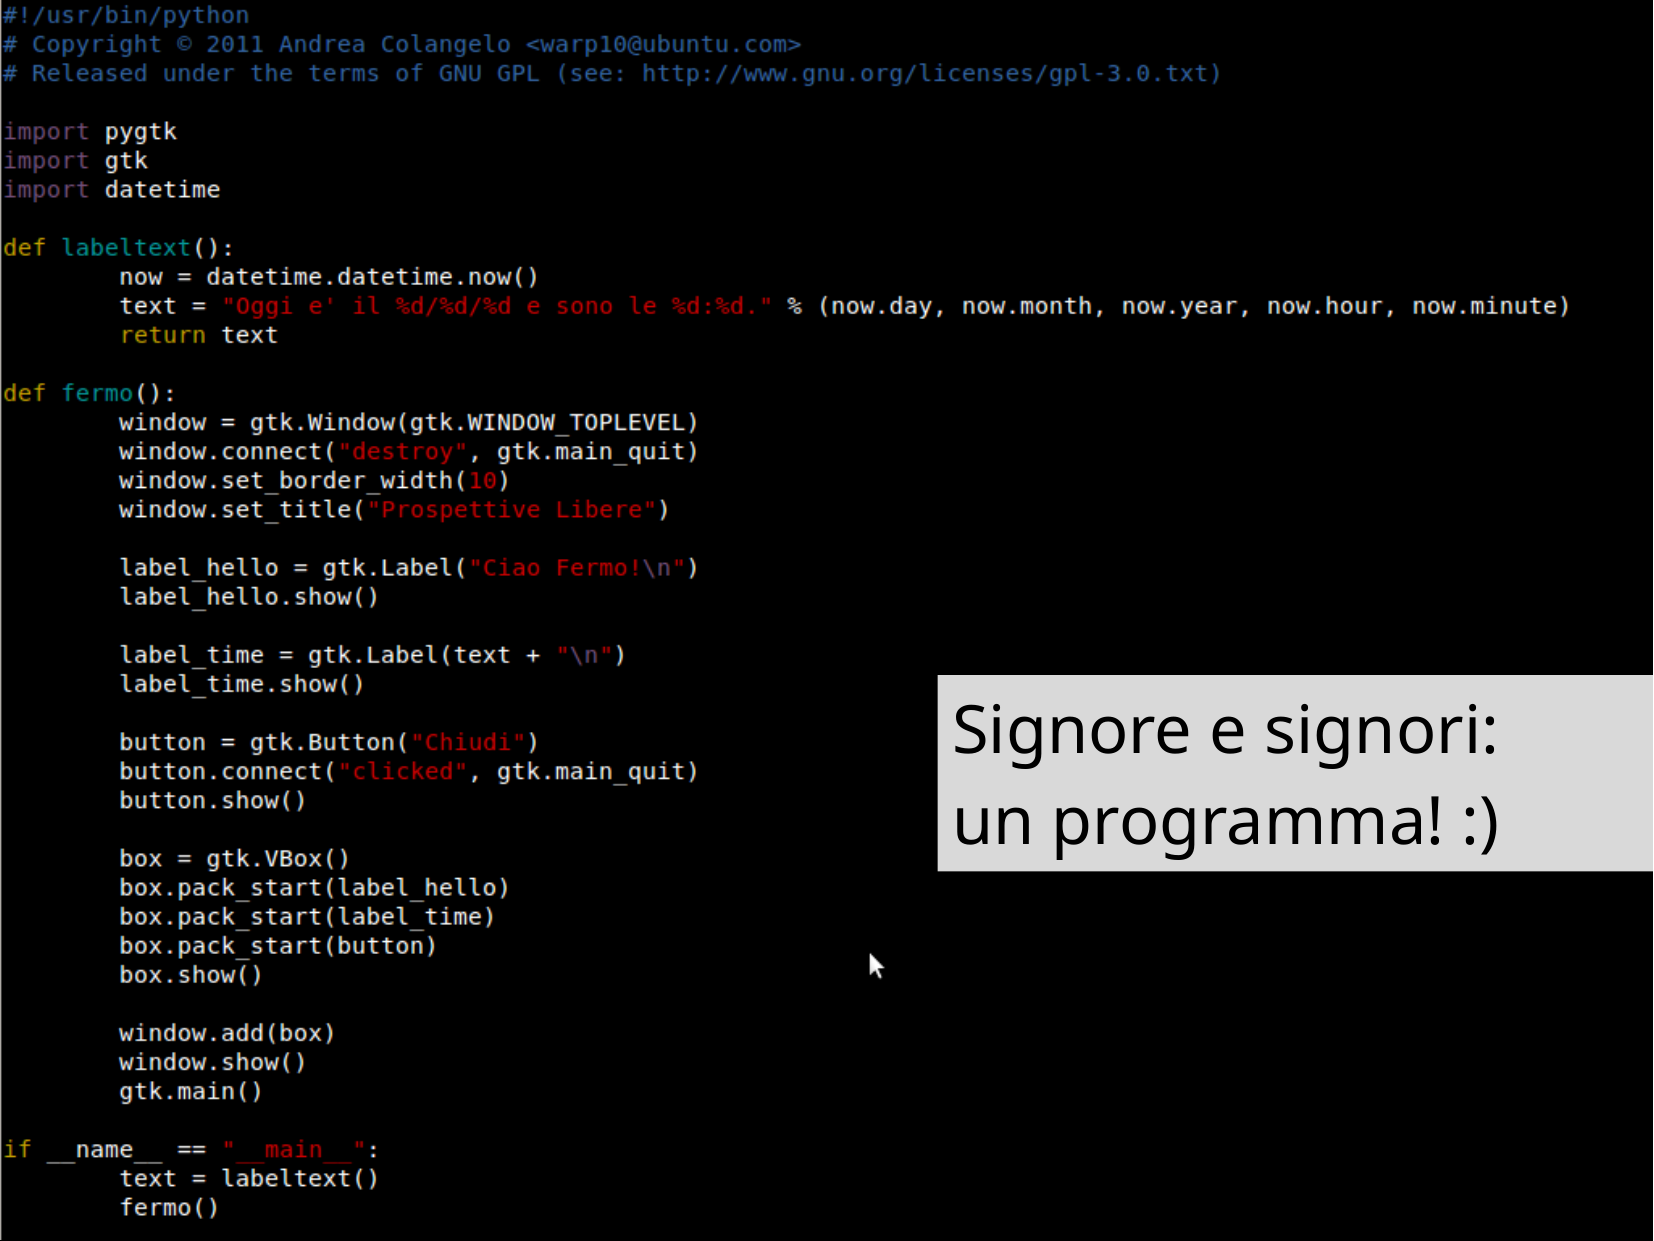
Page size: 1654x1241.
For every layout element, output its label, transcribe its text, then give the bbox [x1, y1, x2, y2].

text_box Signore e signori: un programma! :) [937, 674, 1653, 679]
picture [0, 0, 1653, 1240]
